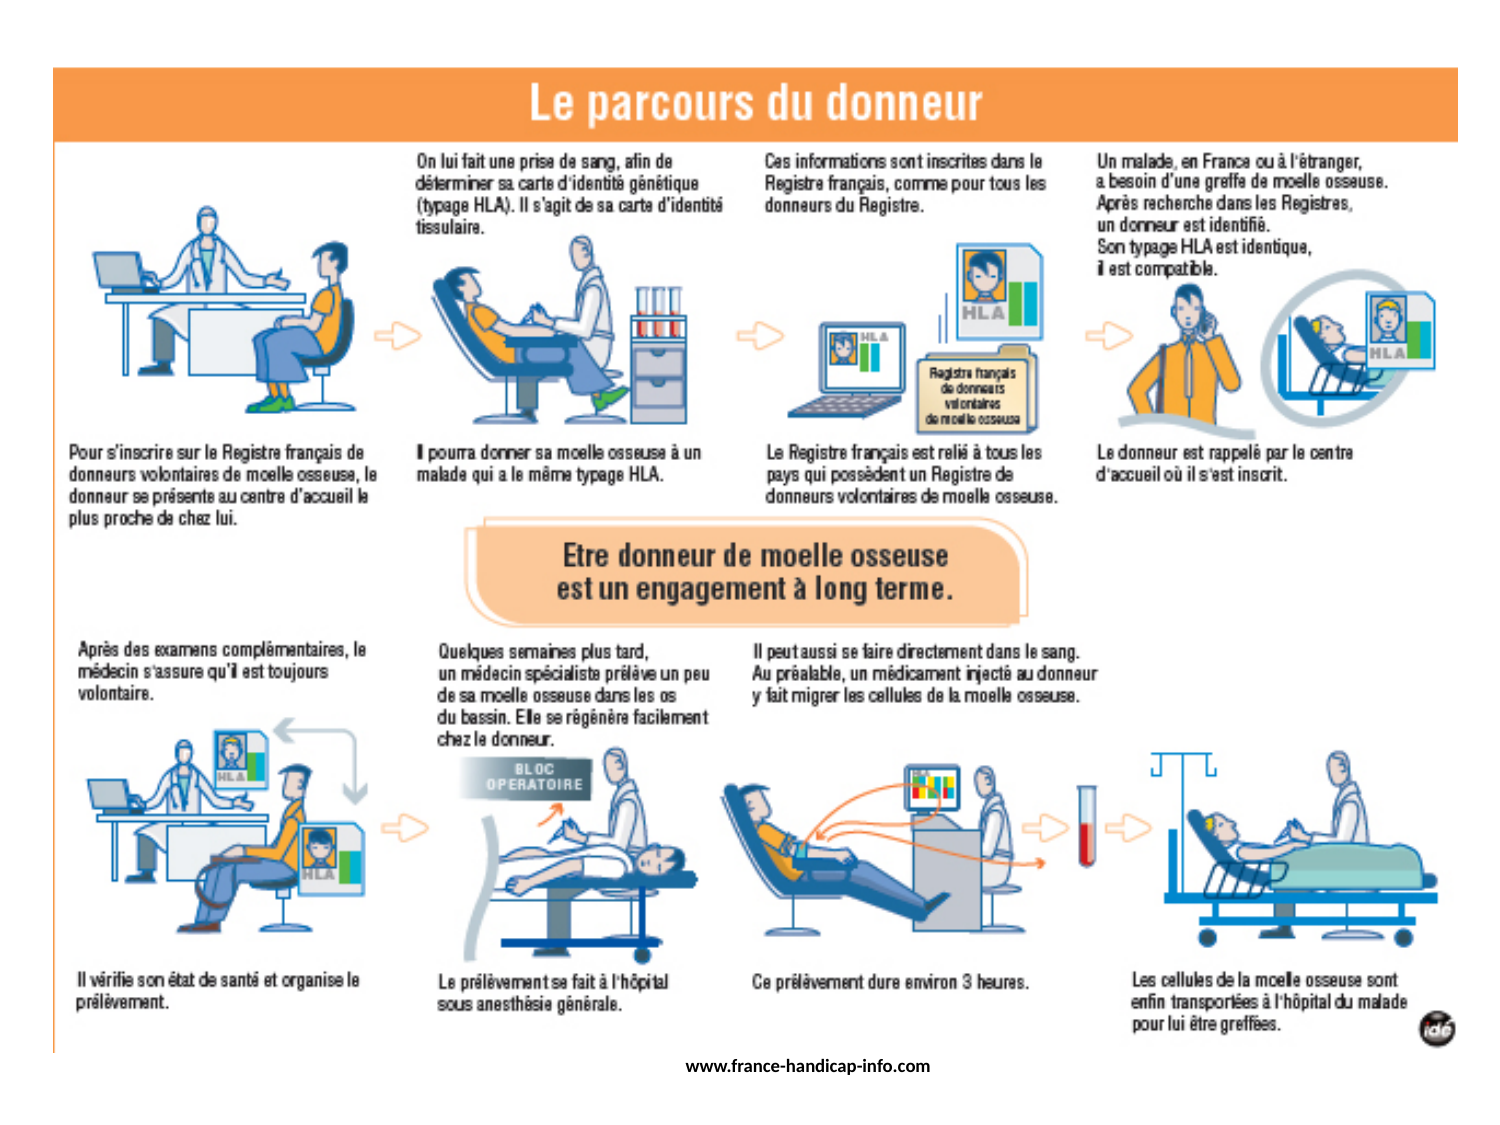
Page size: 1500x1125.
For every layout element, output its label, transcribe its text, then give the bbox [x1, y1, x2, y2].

picture [53, 66, 1458, 1053]
text_box www.france-handicap-info.com [670, 1046, 946, 1085]
